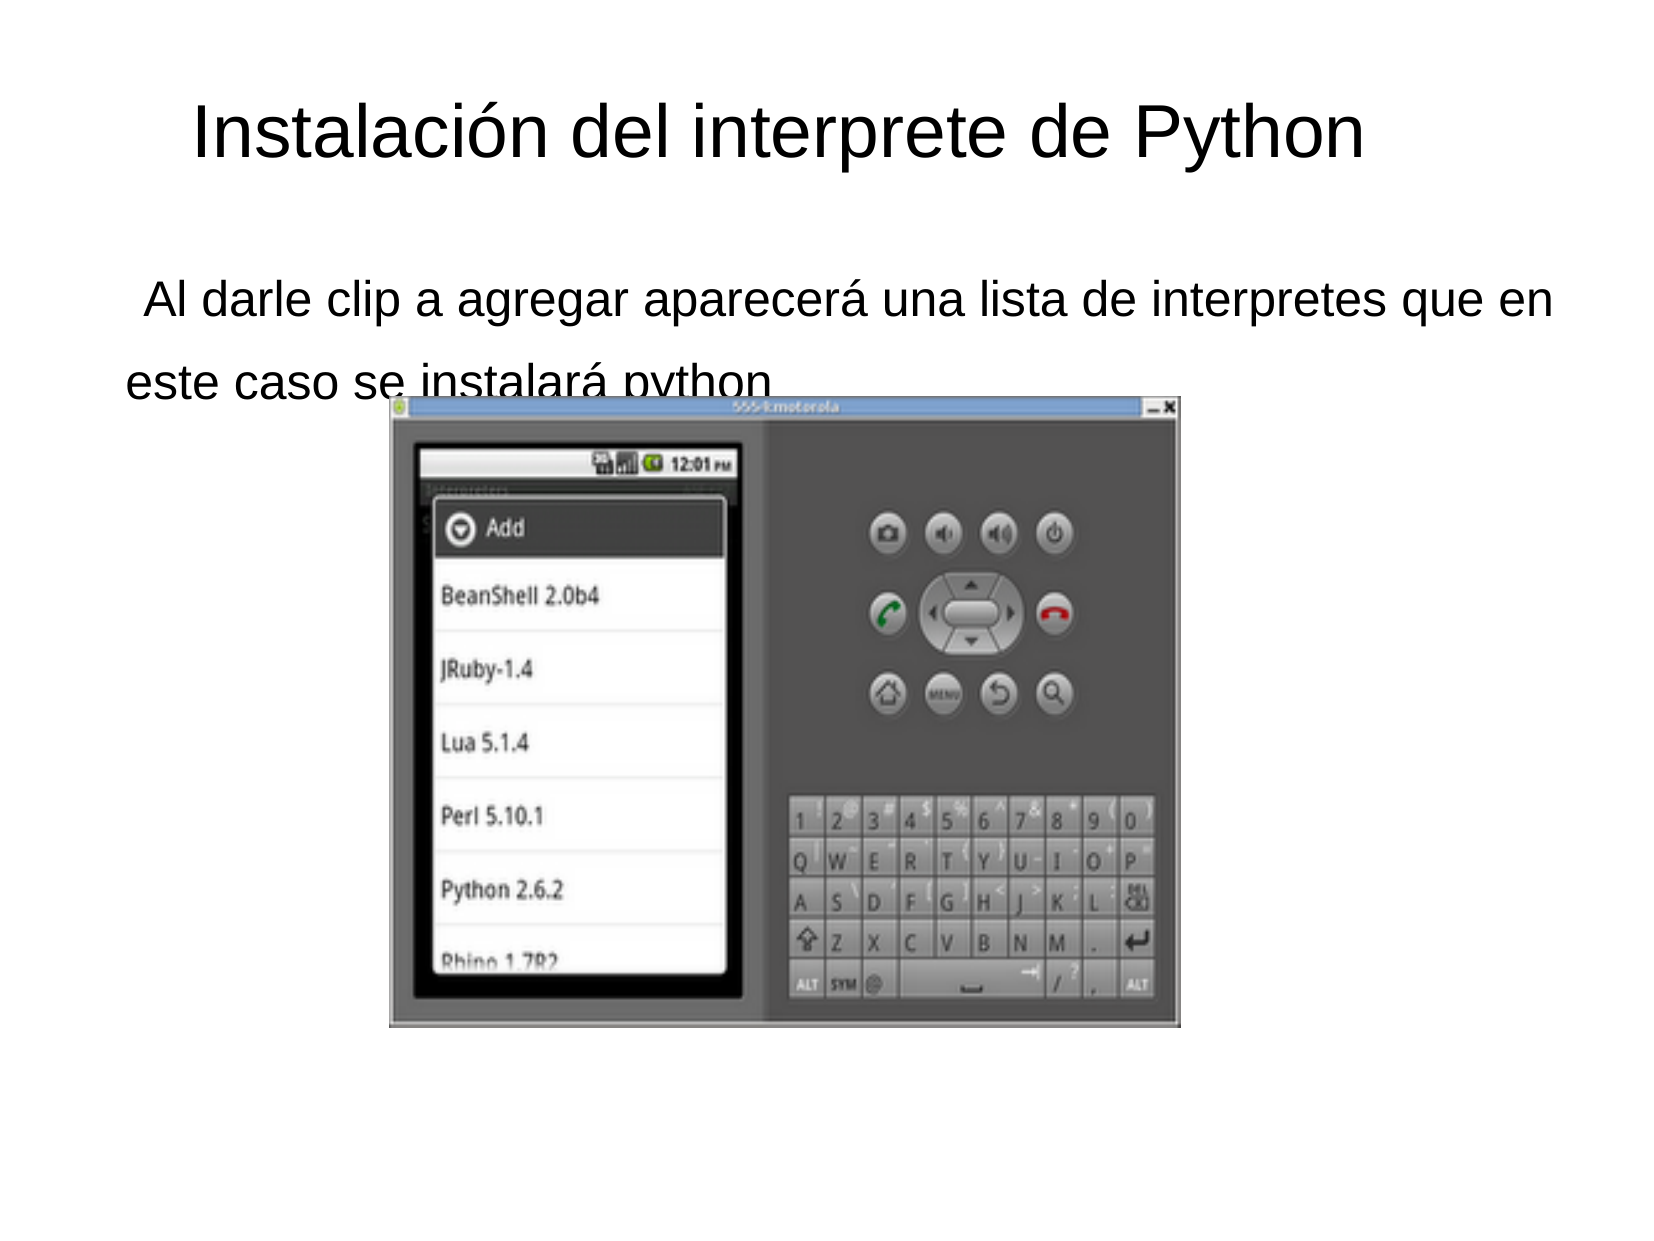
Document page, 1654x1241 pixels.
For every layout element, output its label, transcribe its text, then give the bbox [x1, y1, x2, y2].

text_box Instalación del interprete de Python [177, 81, 1536, 181]
text_box Al darle clip a agregar aparecerá una lista de interpretes que en este caso se instalará python [110, 235, 1595, 390]
picture [389, 396, 1181, 1028]
